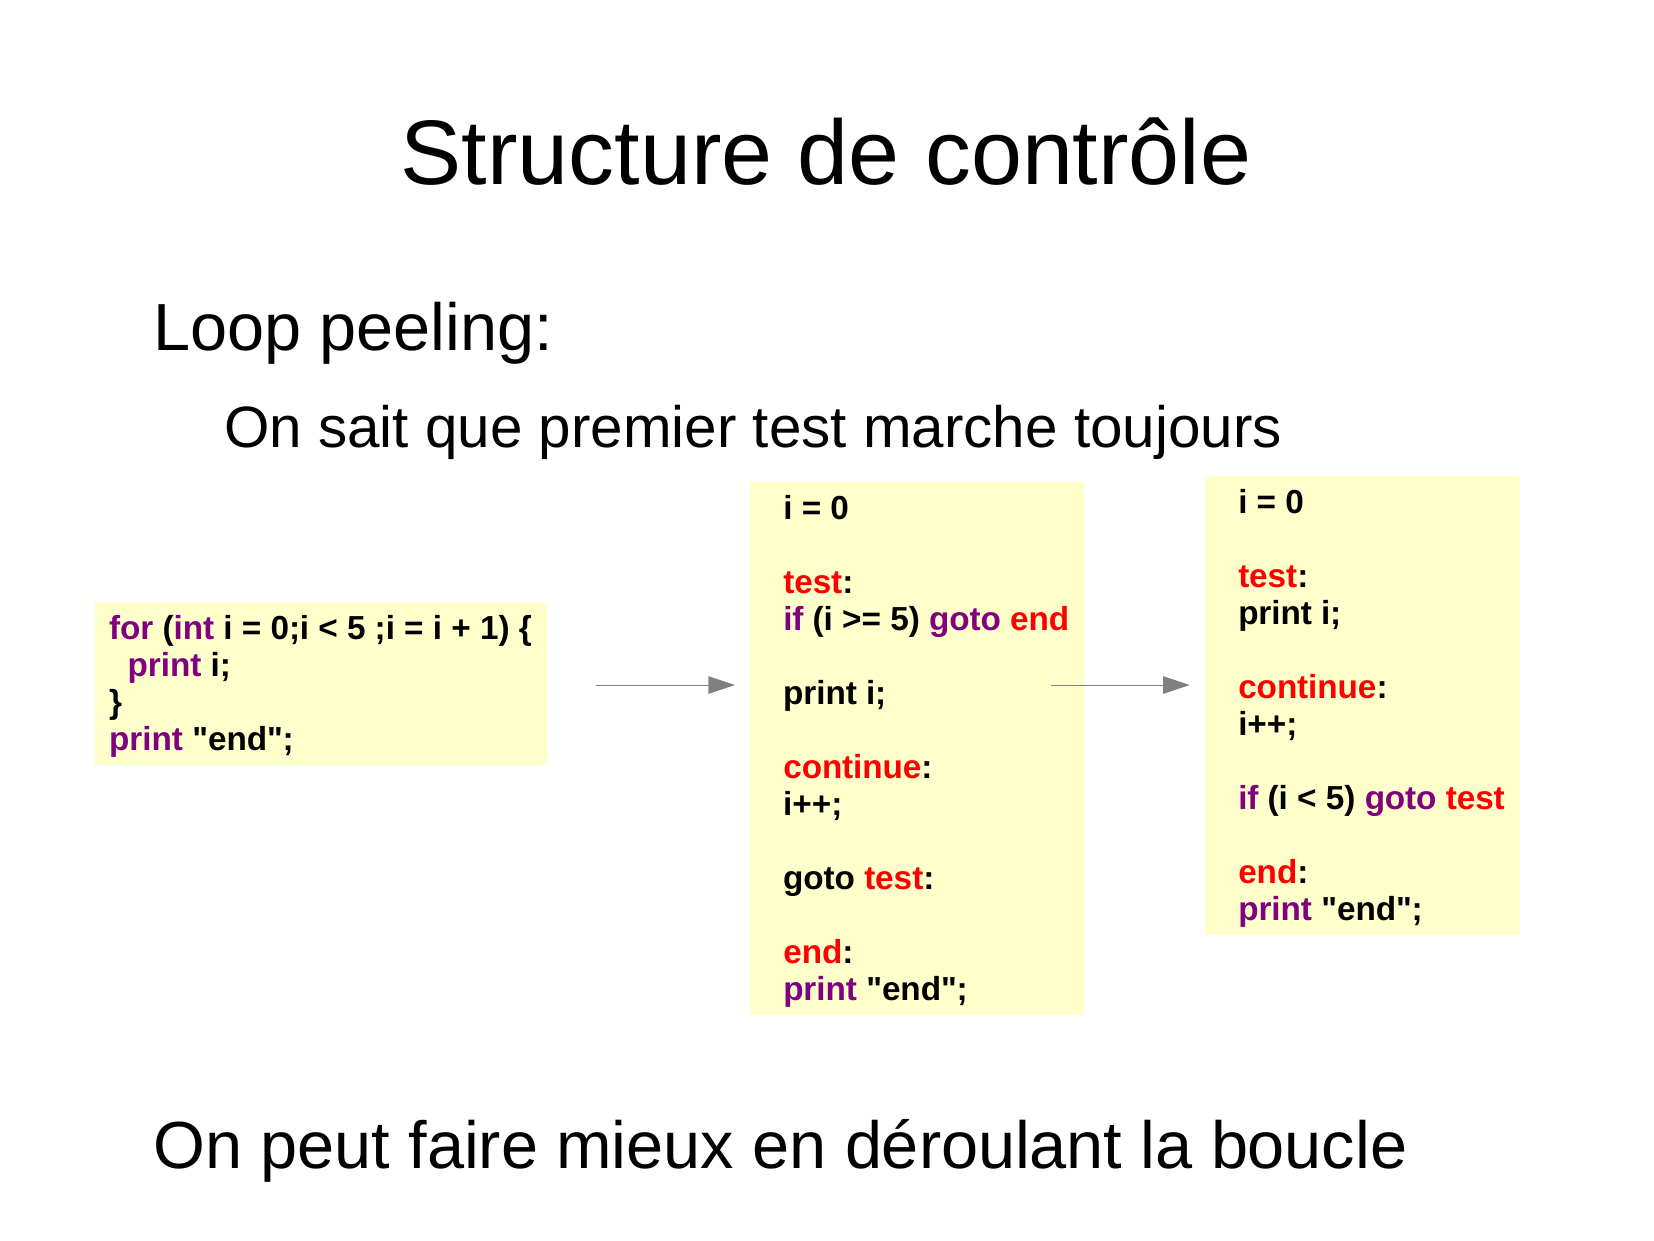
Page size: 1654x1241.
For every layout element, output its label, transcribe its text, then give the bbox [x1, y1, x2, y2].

text_box i = 0 test: print i; continue: i++; if (i < 5) goto test end: print "end"; [1205, 475, 1520, 935]
list Loop peeling: On sait que premier test marche toujours On peut faire mieux en déroulant la boucle [82, 290, 1571, 1183]
text_box i = 0 test: if (i >= 5) goto end print i; continue: i++; goto test: end: print "end"; [750, 481, 1085, 1015]
text_box for (int i = 0;i < 5 ;i = i + 1) { print i; } print "end"; [94, 602, 548, 766]
title Structure de contrôle [82, 56, 1571, 250]
